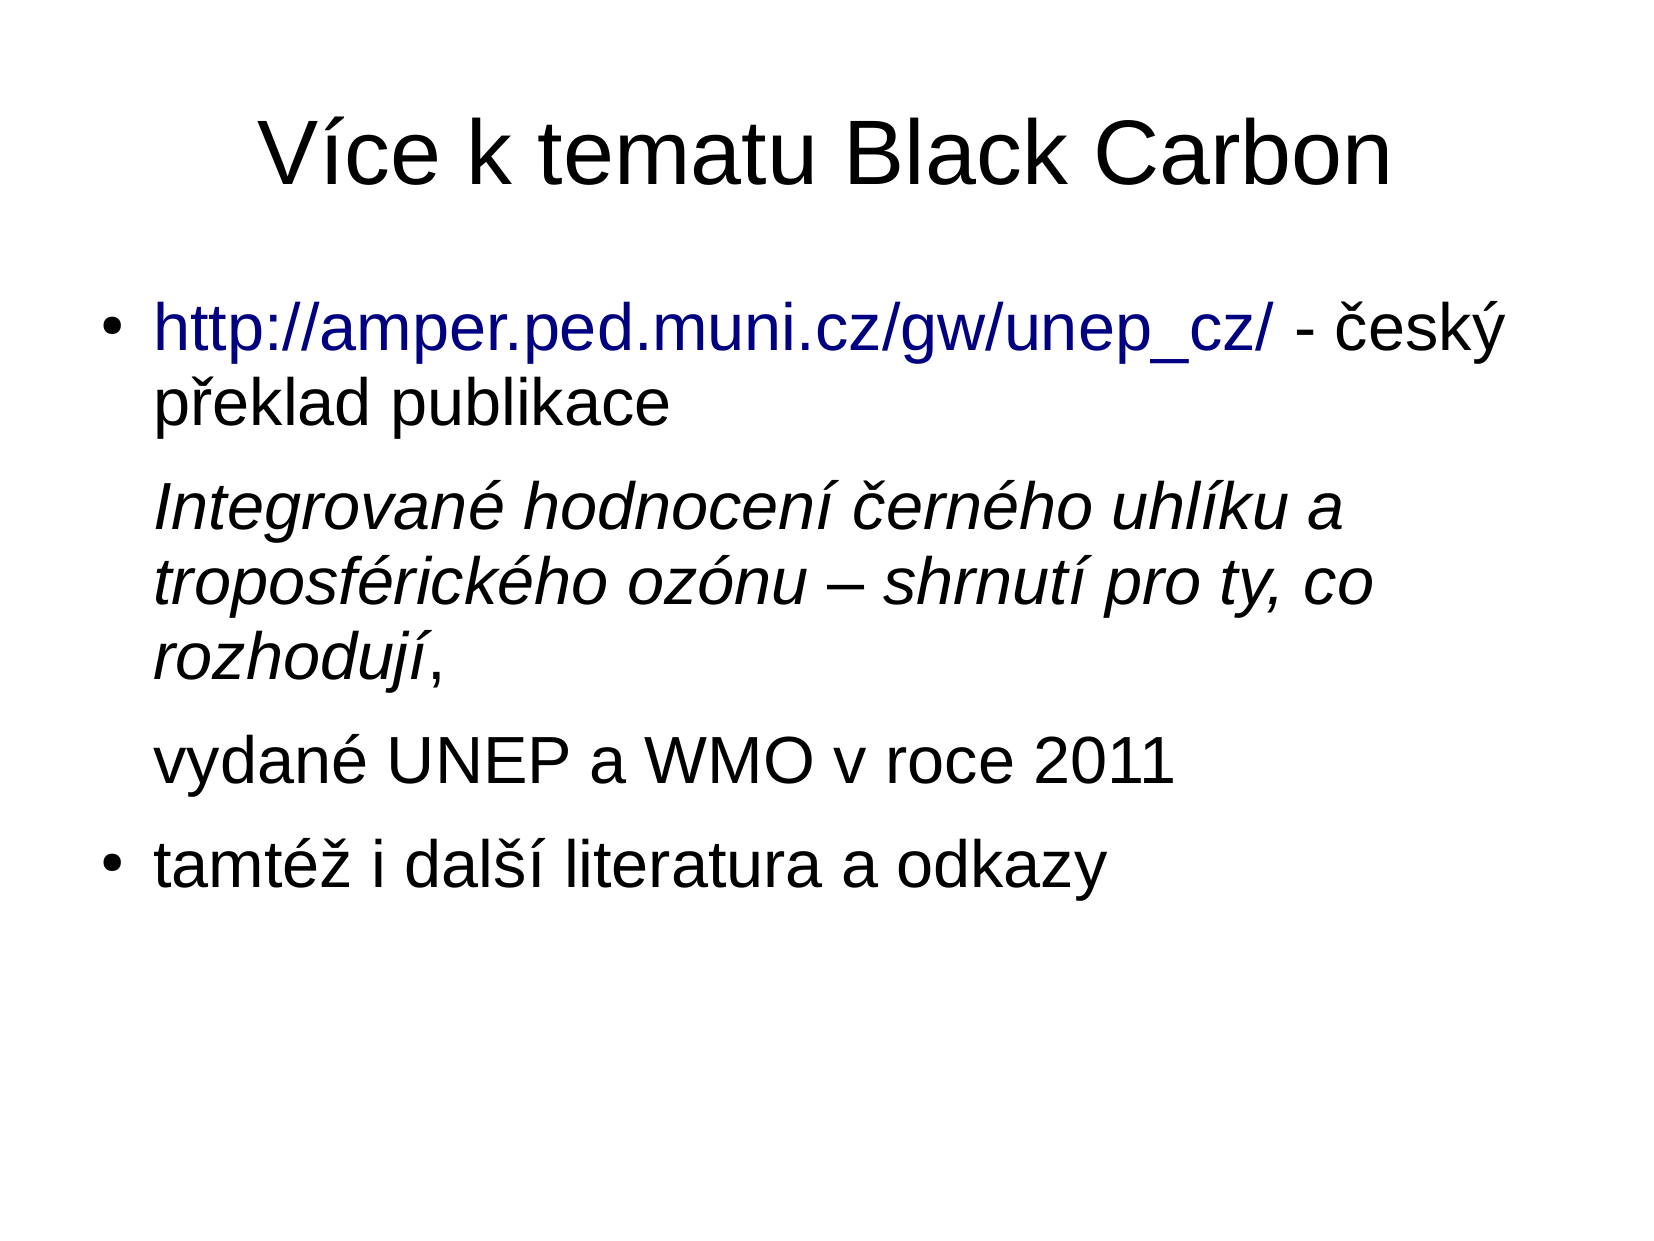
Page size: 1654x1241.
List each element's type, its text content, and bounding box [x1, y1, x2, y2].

title Více k tematu Black Carbon [82, 49, 1571, 257]
list http://amper.ped.muni.cz/gw/unep_cz/ - český překlad publikace Integrované hodnocení černého uhlíku a troposférického ozónu – shrnutí pro ty, co rozhodují, vydané UNEP a WMO v roce 2011 tamtéž i další literatura a odkazy [82, 290, 1571, 1109]
